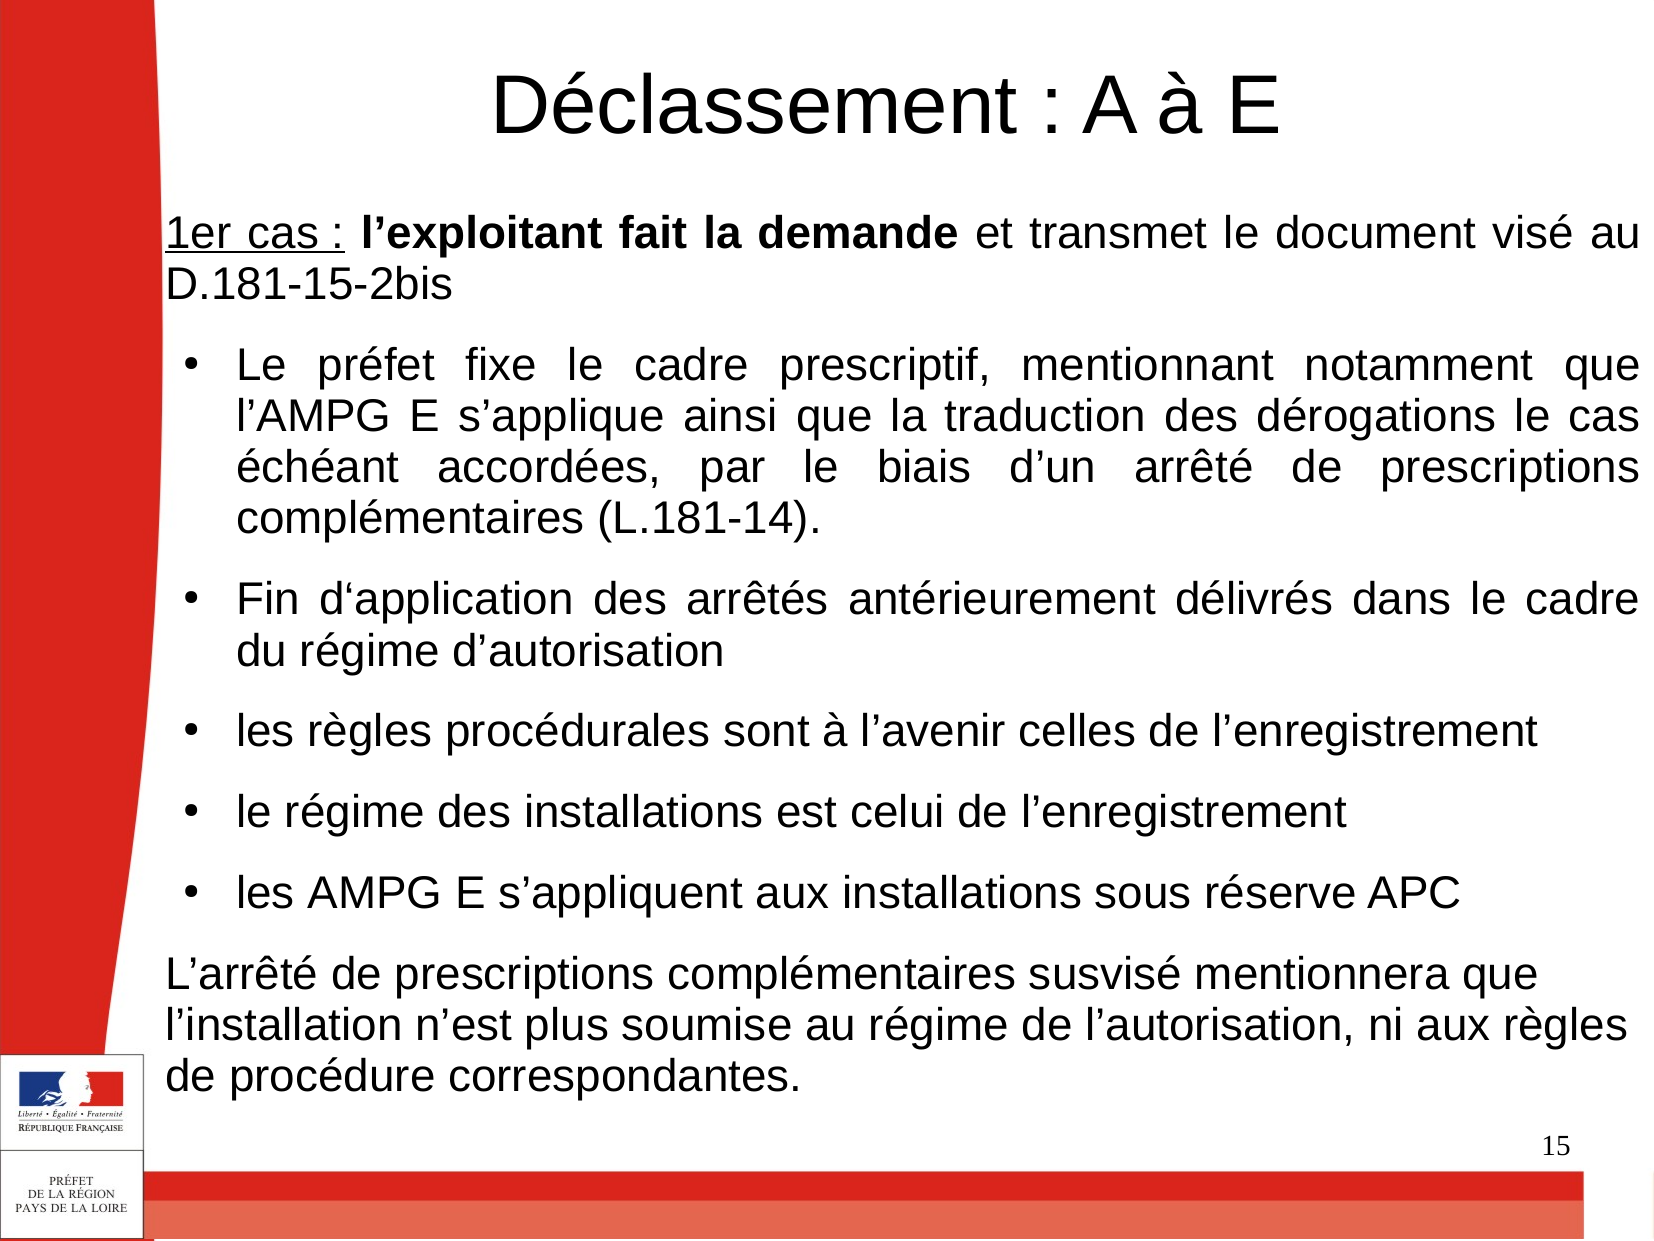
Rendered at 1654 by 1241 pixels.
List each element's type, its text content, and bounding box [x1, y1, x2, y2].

picture [0, 0, 1654, 1241]
title Déclassement : A à E [165, 2, 1654, 208]
list 1er cas : l’exploitant fait la demande et transmet le document visé au D.181-15-2bis Le préfet fixe le cadre prescriptif, mentionnant notamment que l’AMPG E s’applique ainsi que la traduction des dérogations le cas échéant accordées, par le biais d’un arrêté de prescriptions complémentaires (L.181-14). Fin d‘application des arrêtés antérieurement délivrés dans le cadre du régime d’autorisation les règles procédurales sont à l’avenir celles de l’enregistrement le régime des installations est celui de l’enregistrement les AMPG E s’appliquent aux installations sous réserve APC L’arrêté de prescriptions complémentaires susvisé mentionnera que l’installation n’est plus soumise au régime de l’autorisation, ni aux règles de procédure correspondantes. [165, 206, 1642, 1153]
